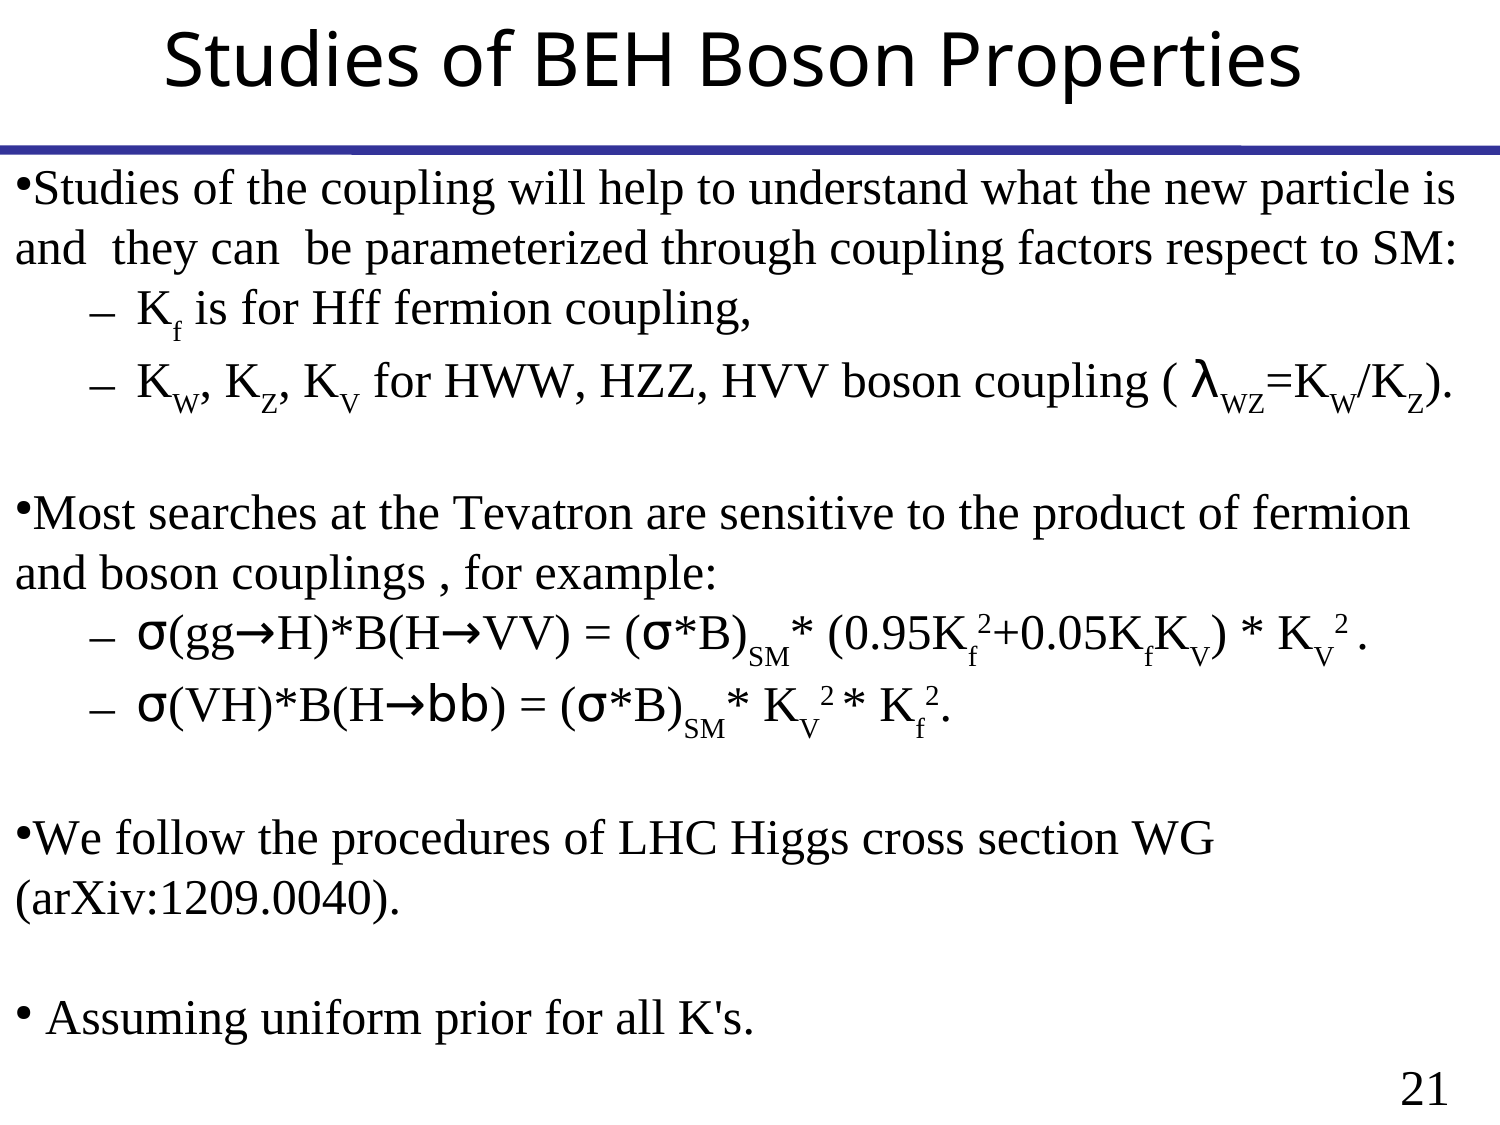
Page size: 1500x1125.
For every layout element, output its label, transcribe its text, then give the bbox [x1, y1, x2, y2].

text_box 21 [1385, 1047, 1466, 1123]
text_box Studies of the coupling will help to understand what the new particle is and they can be parameterized through coupling factors respect to SM: Kf is for Hff fermion coupling, KW, KZ, KV for HWW, HZZ, HVV boson coupling ( λWZ=KW/KZ). Most searches at the Tevatron are sensitive to the product of fermion and boson couplings , for example: σ(gg→H)*B(H→VV) = (σ*B)SM* (0.95Kf2+0.05KfKV) * KV2 . σ(VH)*B(H→bb) = (σ*B)SM* KV2 * Kf2. We follow the procedures of LHC Higgs cross section WG (arXiv:1209.0040). Assuming uniform prior for all K's. [0, 147, 1500, 1125]
title Studies of BEH Boson Properties [0, 11, 1469, 116]
